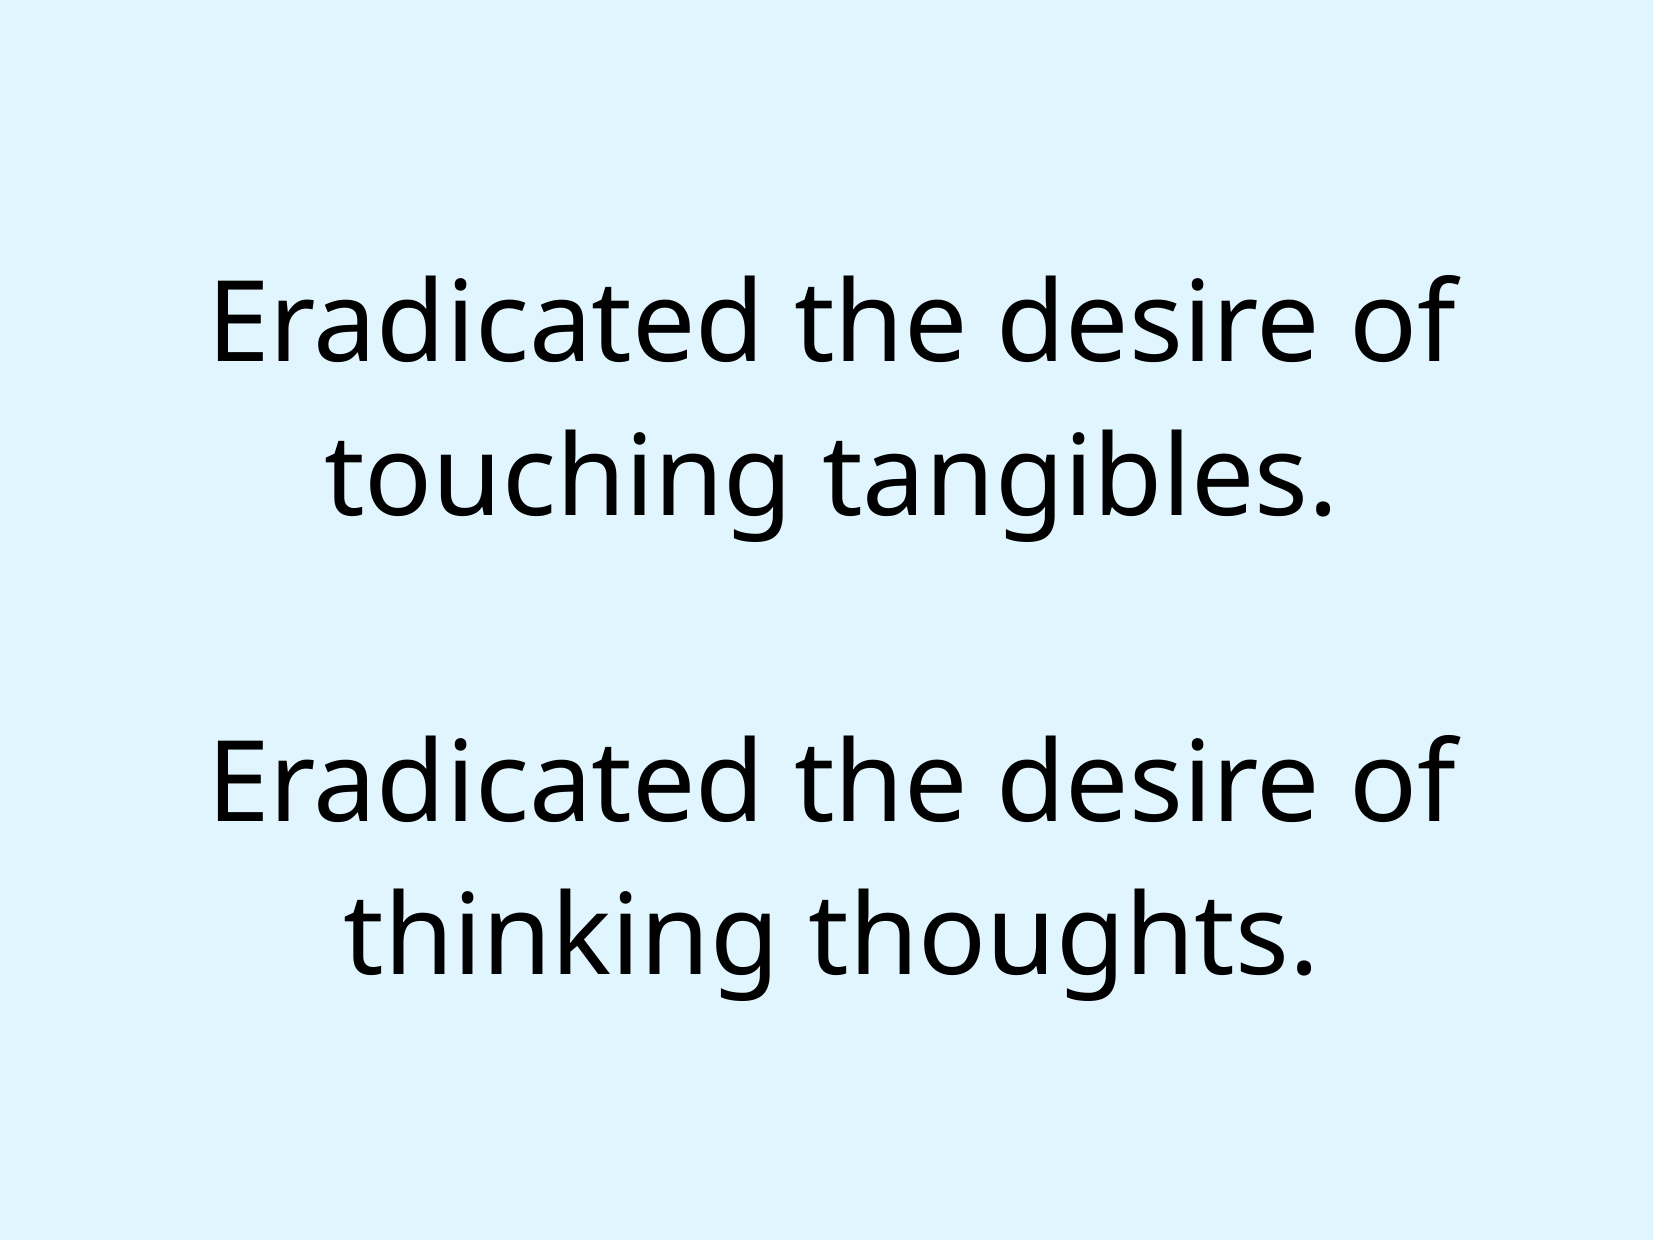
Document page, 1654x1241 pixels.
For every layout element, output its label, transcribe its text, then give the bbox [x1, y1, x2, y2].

subtitle Eradicated the desire of touching tangibles. Eradicated the desire of thinking thoughts. [45, 1, 1618, 1241]
